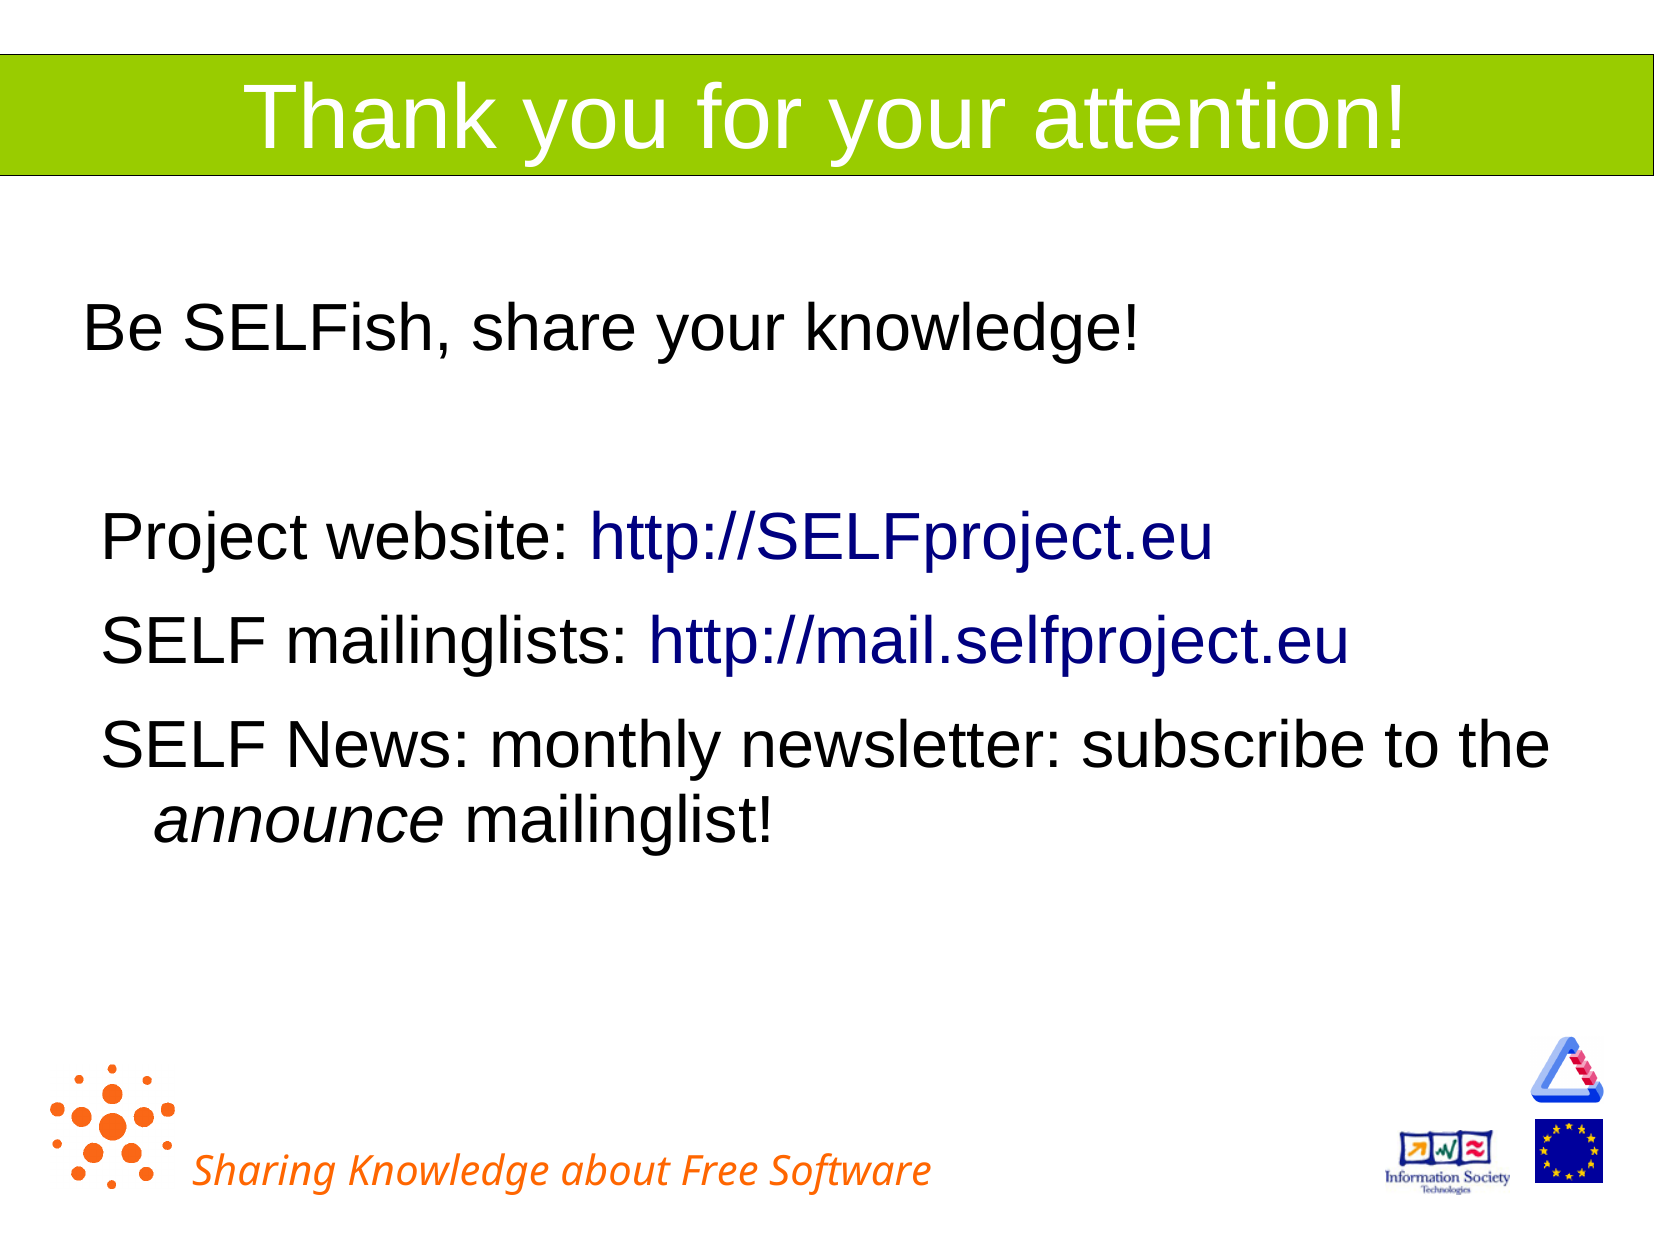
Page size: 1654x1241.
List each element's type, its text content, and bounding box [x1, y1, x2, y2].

picture [1571, 1119, 1603, 1183]
picture [50, 1064, 82, 1189]
list Be SELFish, share your knowledge! Project website: http://SELFproject.eu SELF mailinglists: http://mail.selfproject.eu SELF News: monthly newsletter: subscribe to the announce mailinglist! [82, 290, 1571, 1241]
picture [1571, 1036, 1604, 1104]
title Thank you for your attention! [82, 48, 1571, 185]
